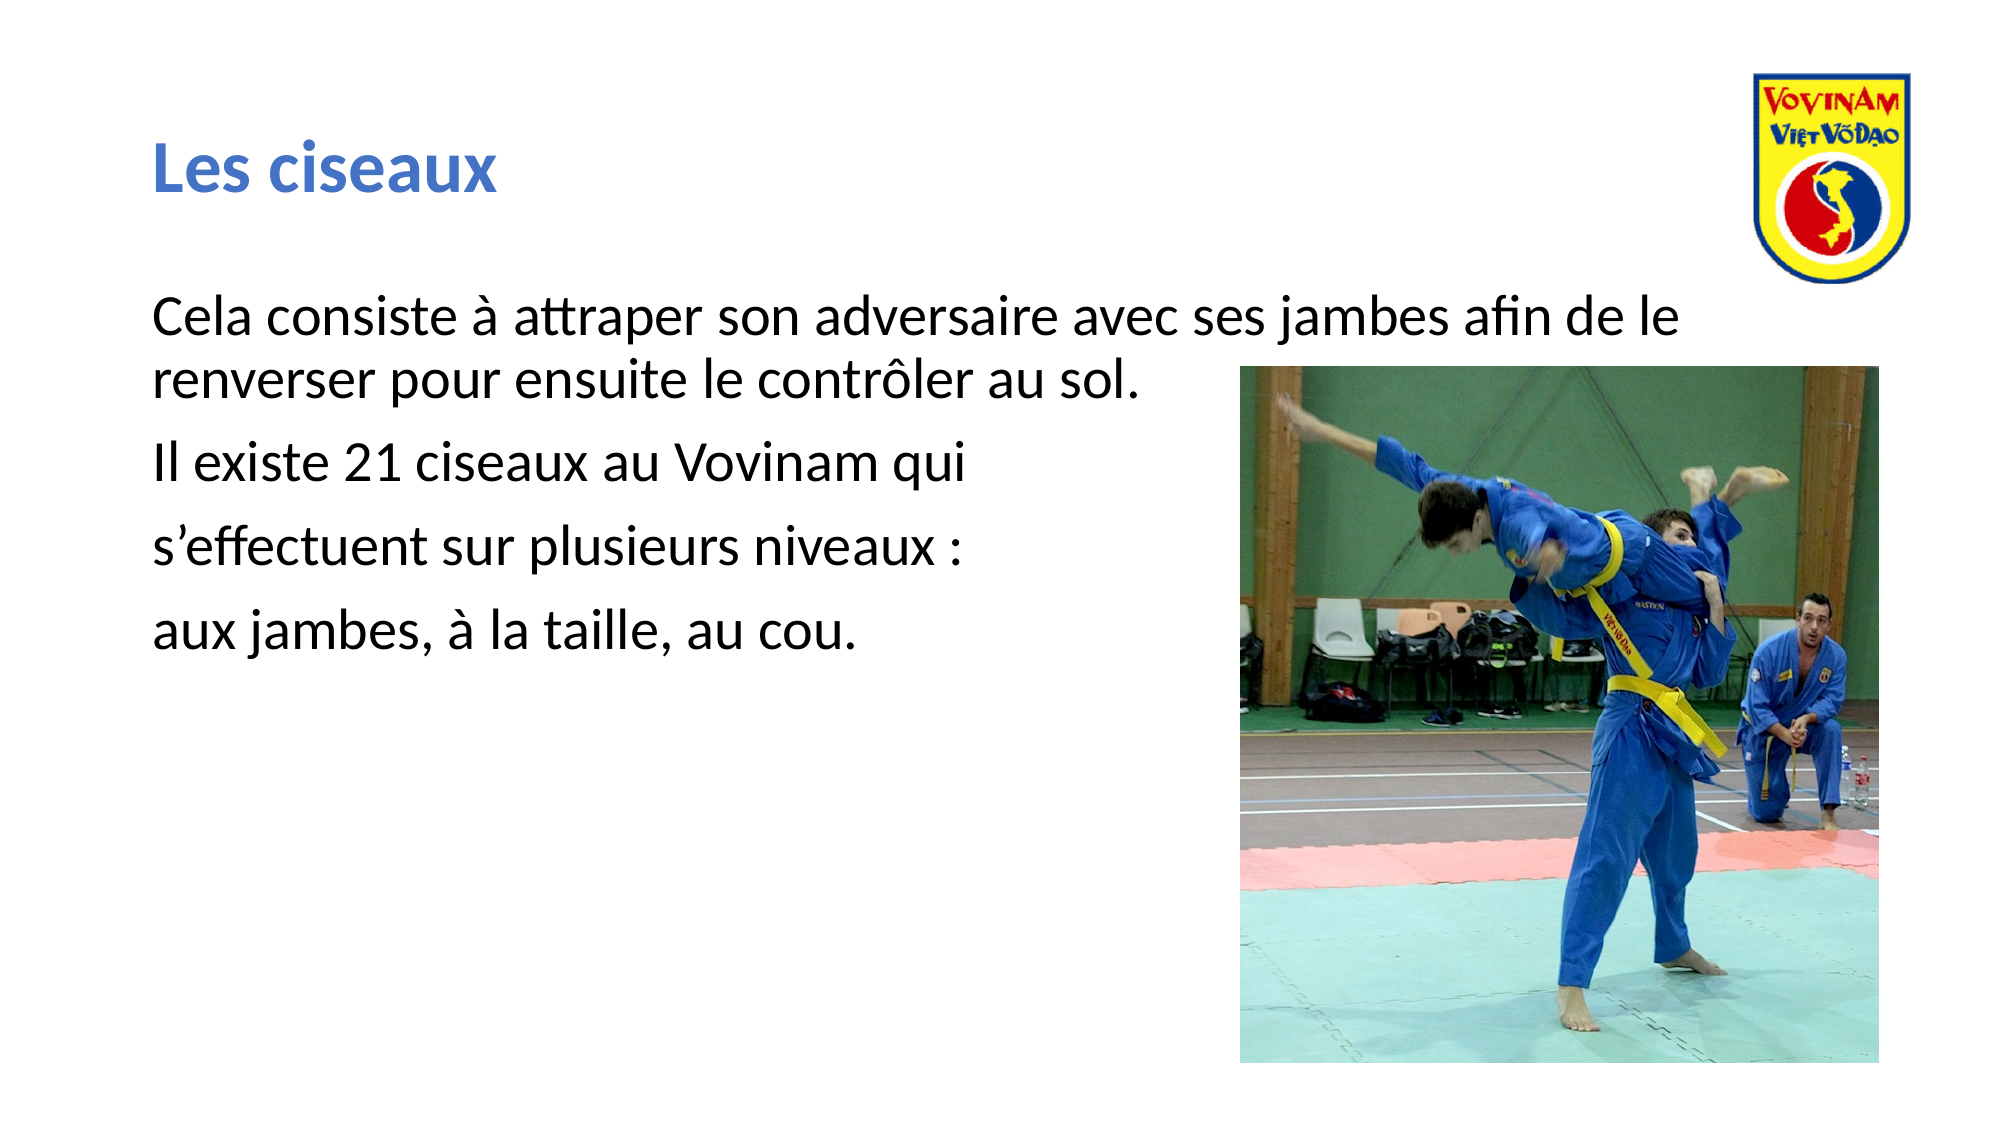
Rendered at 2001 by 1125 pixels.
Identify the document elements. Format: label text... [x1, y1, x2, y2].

picture [1240, 366, 1879, 1063]
title Les ciseaux [137, 59, 1863, 277]
picture [1753, 73, 1911, 284]
list Cela consiste à attraper son adversaire avec ses jambes afin de le renverser pour ensuite le contrôler au sol. Il existe 21 ciseaux au Vovinam qui s’effectuent sur plusieurs niveaux : aux jambes, à la taille, au cou. [137, 277, 1863, 992]
